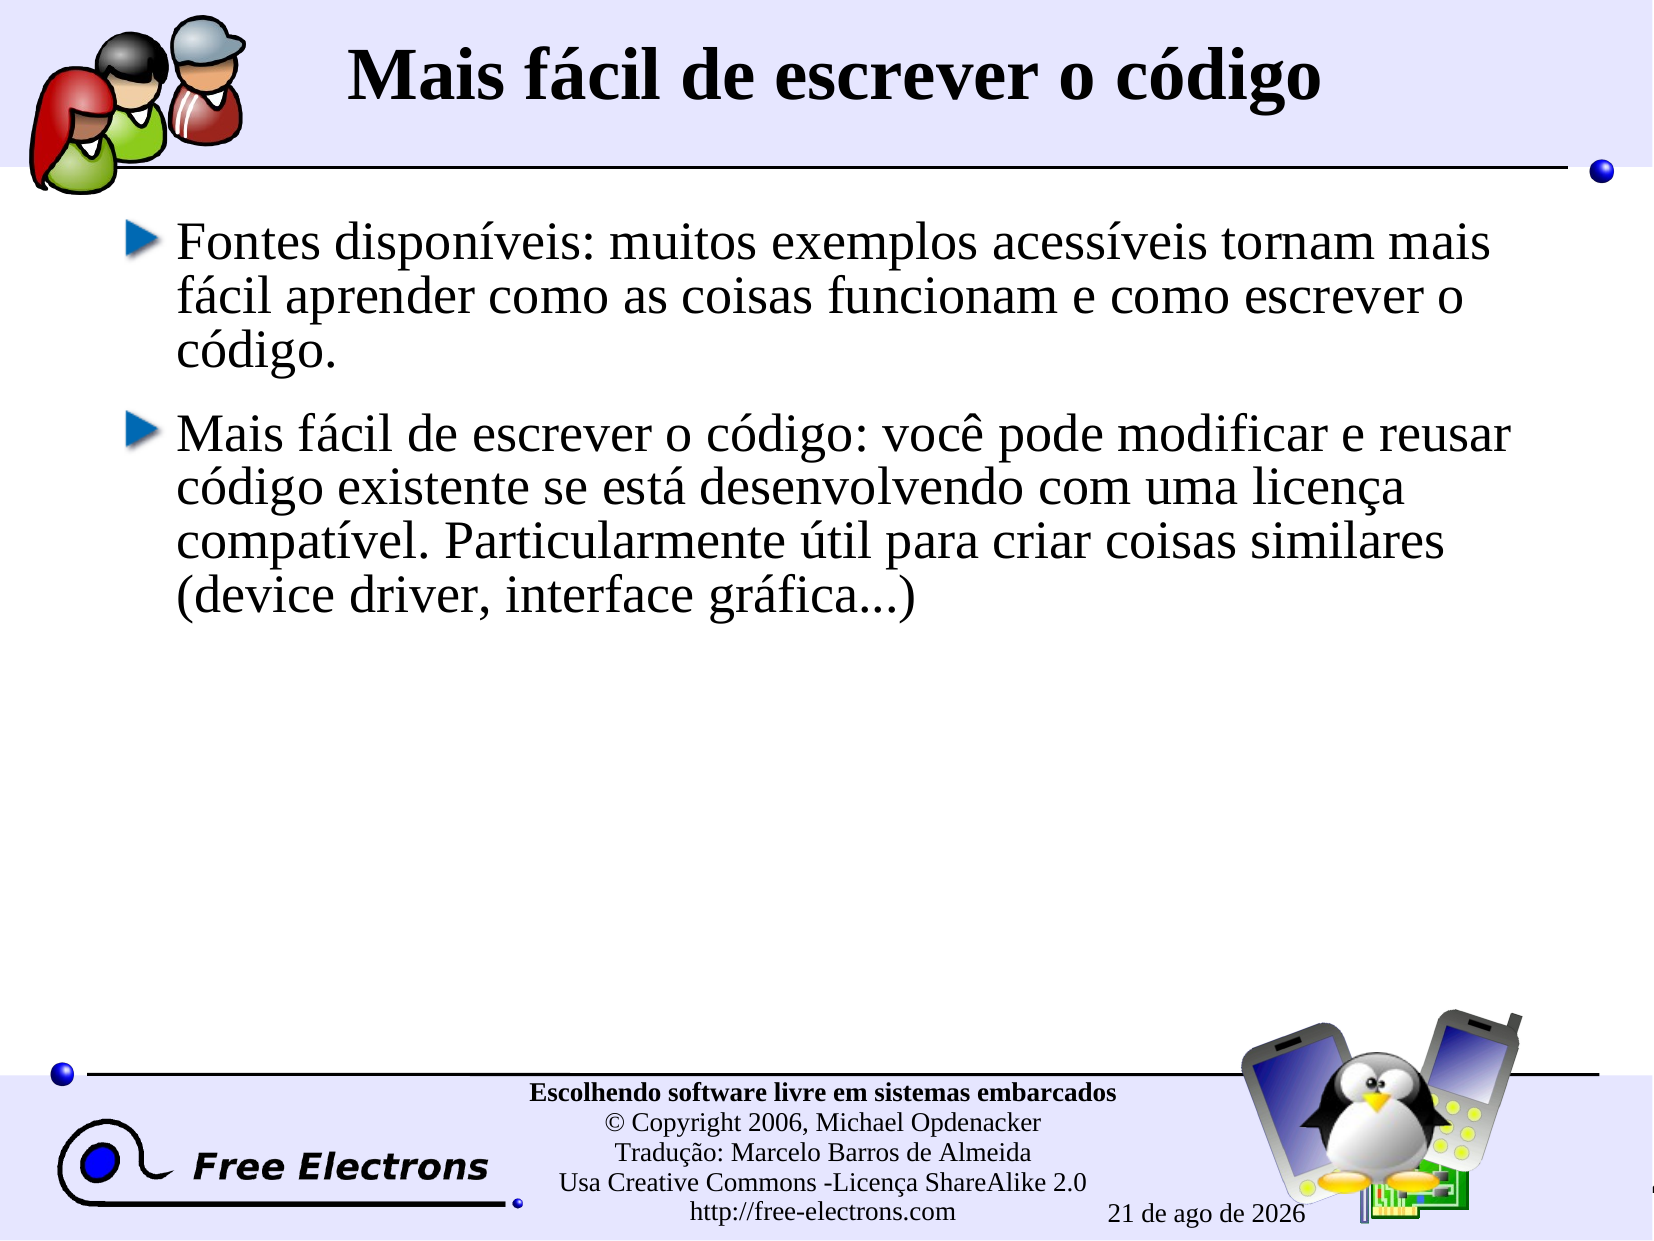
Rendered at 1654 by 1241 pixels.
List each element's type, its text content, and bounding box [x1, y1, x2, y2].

picture [50, 1108, 527, 1216]
title Mais fácil de escrever o código [246, 25, 1603, 124]
picture [1231, 1008, 1537, 1241]
picture [29, 15, 246, 195]
list Fontes disponíveis: muitos exemplos acessíveis tornam mais fácil aprender como as coisas funcionam e como escrever o código. Mais fácil de escrever o código: você pode modificar e reusar código existente se está desenvolvendo com uma licença compatível. Particularmente útil para criar coisas similares (device driver, interface gráfica...) [105, 216, 1518, 1067]
